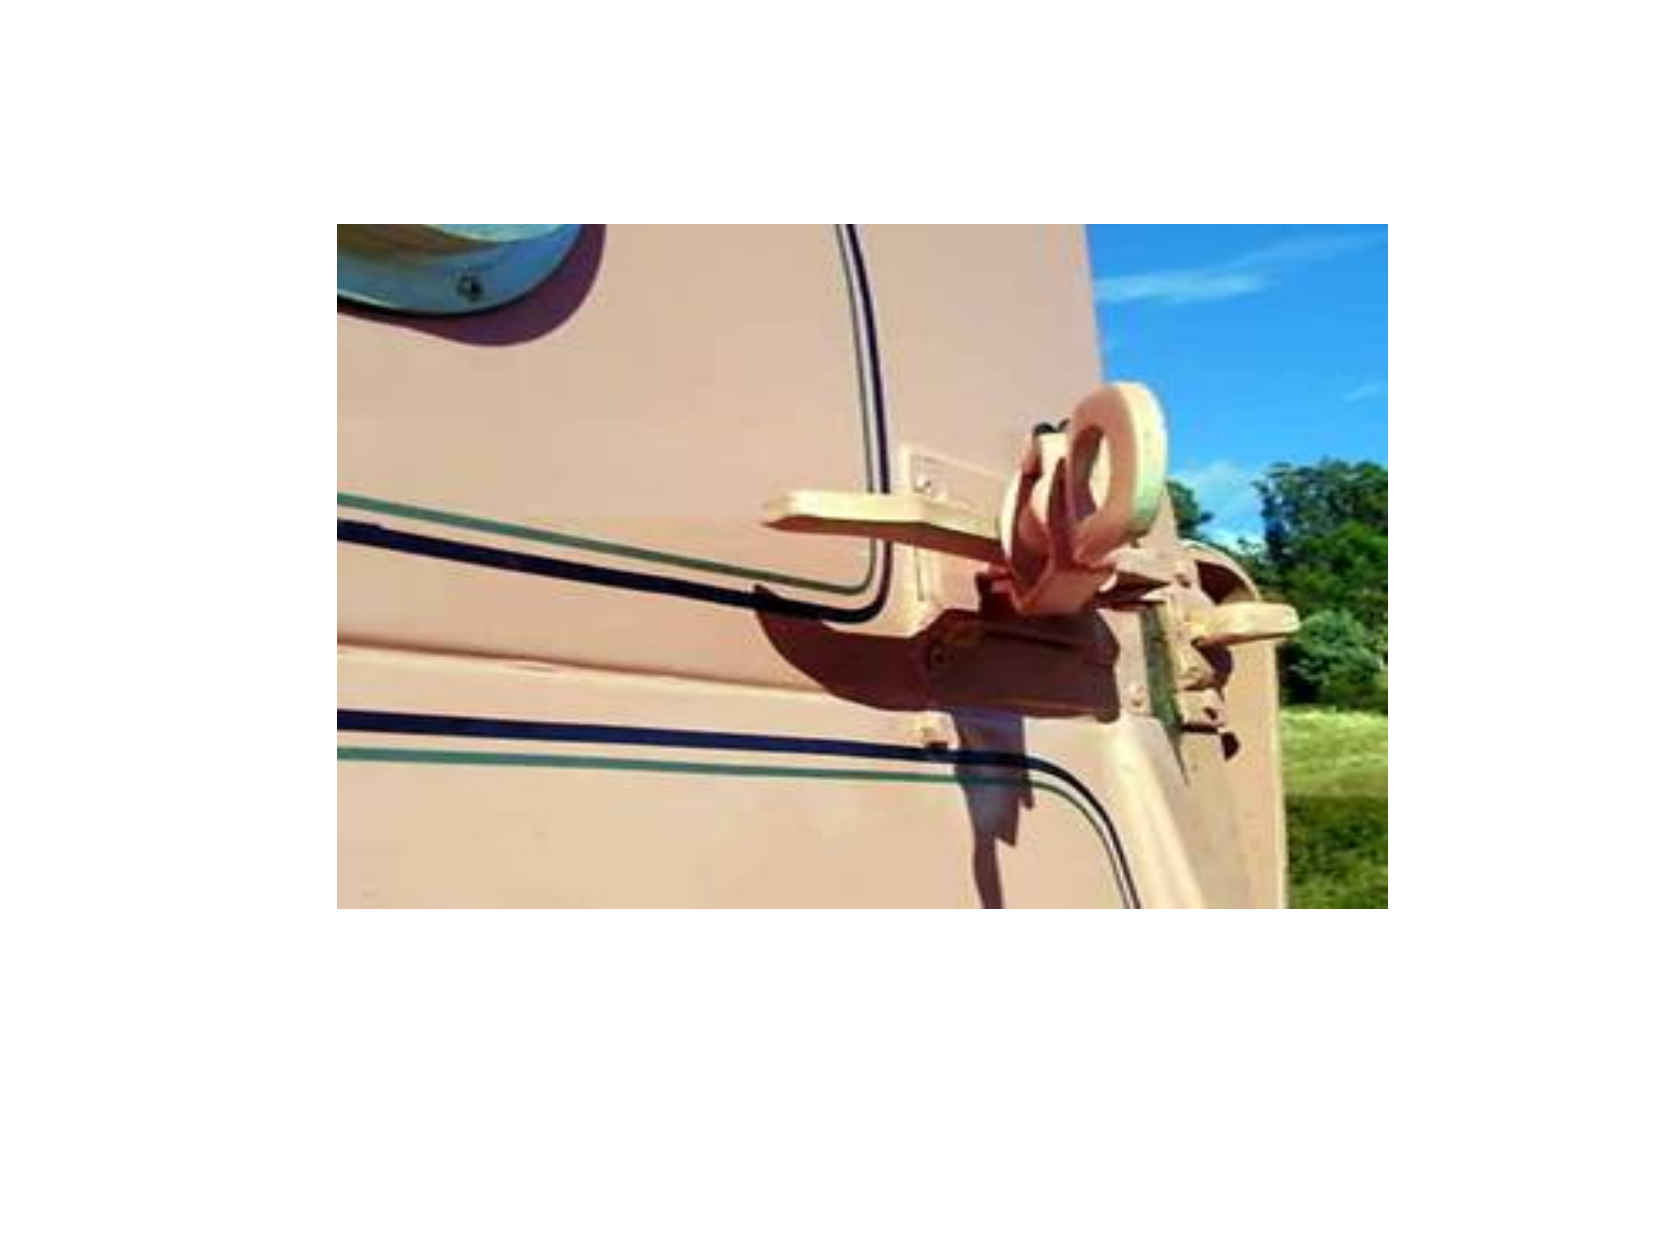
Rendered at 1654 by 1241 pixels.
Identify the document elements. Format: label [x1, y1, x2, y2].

picture [337, 225, 1388, 909]
